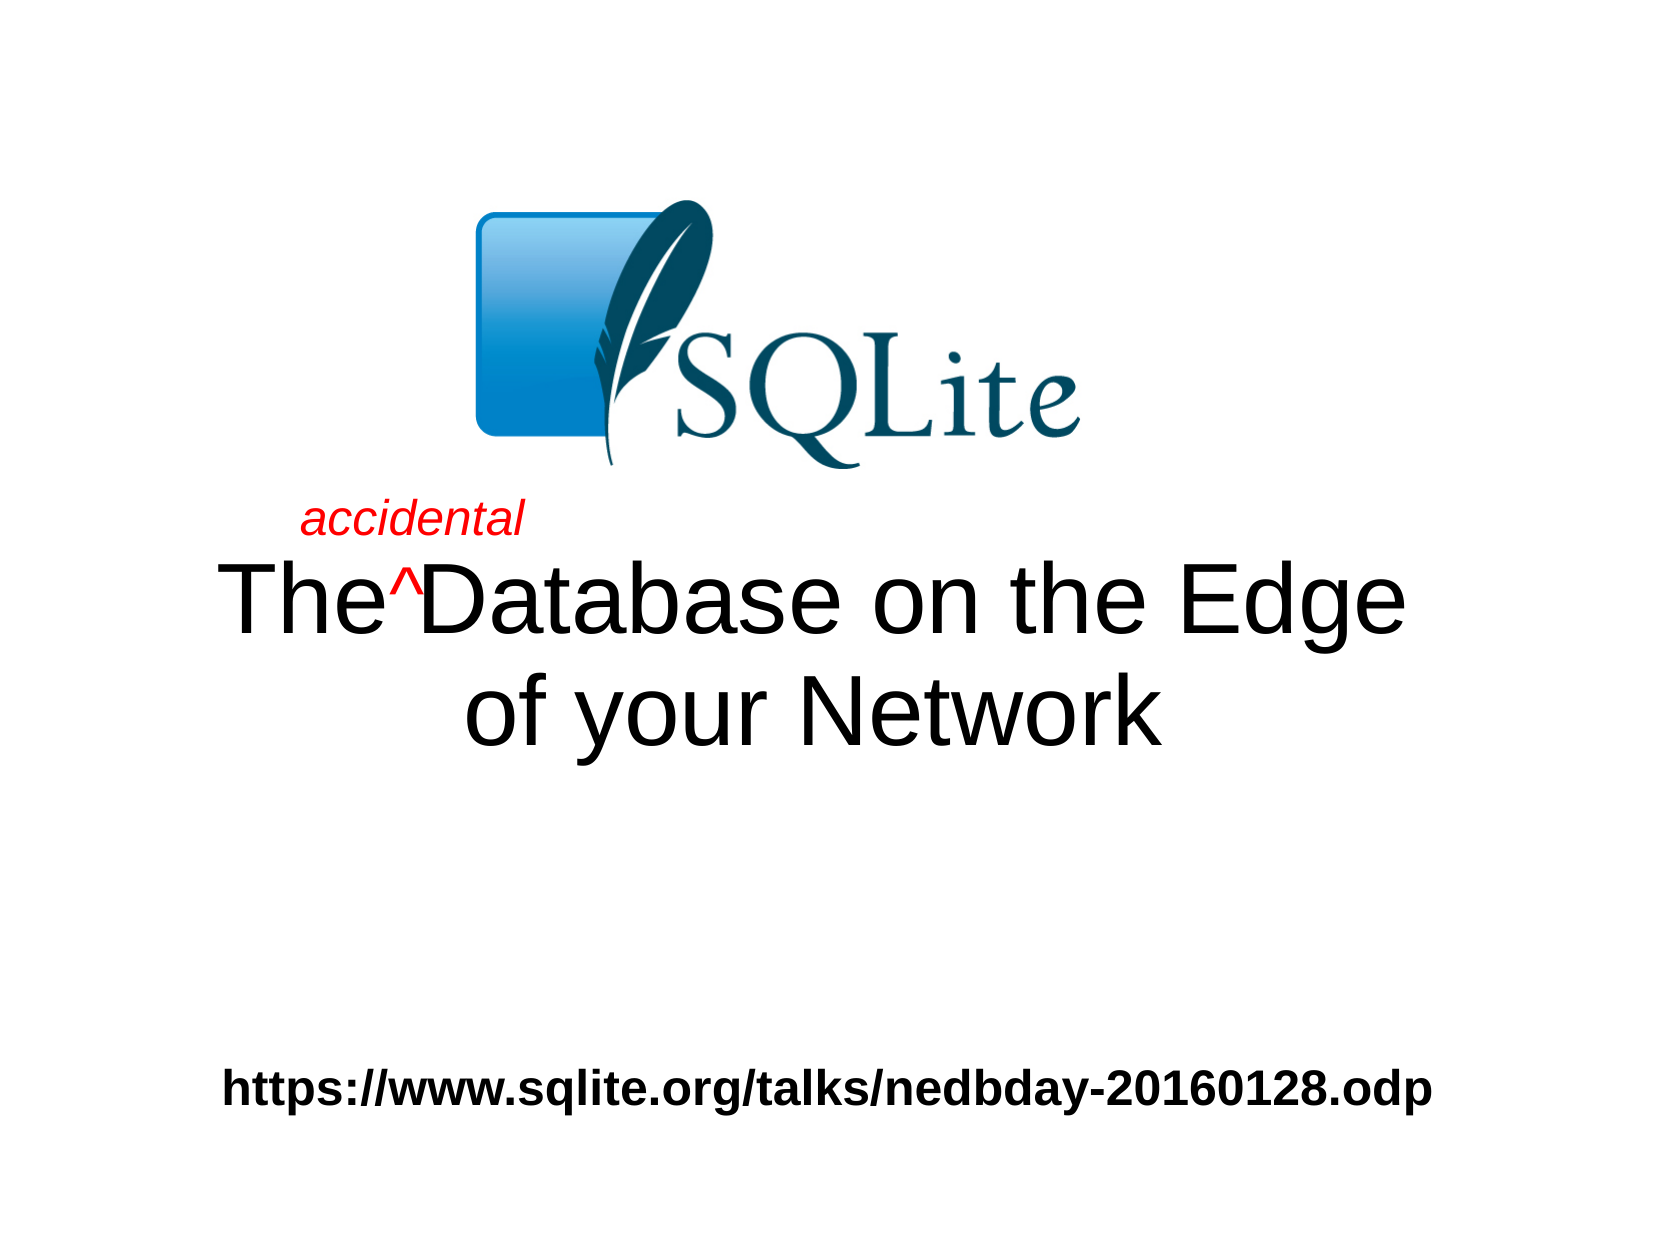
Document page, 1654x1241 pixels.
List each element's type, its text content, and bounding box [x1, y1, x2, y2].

text_box The Database on the Edge of your Network [201, 535, 1427, 781]
picture [465, 189, 1091, 480]
text_box https://www.sqlite.org/talks/nedbday-20160128.odp [205, 1051, 1451, 1127]
text_box ^ [375, 556, 440, 646]
text_box accidental [285, 482, 540, 556]
